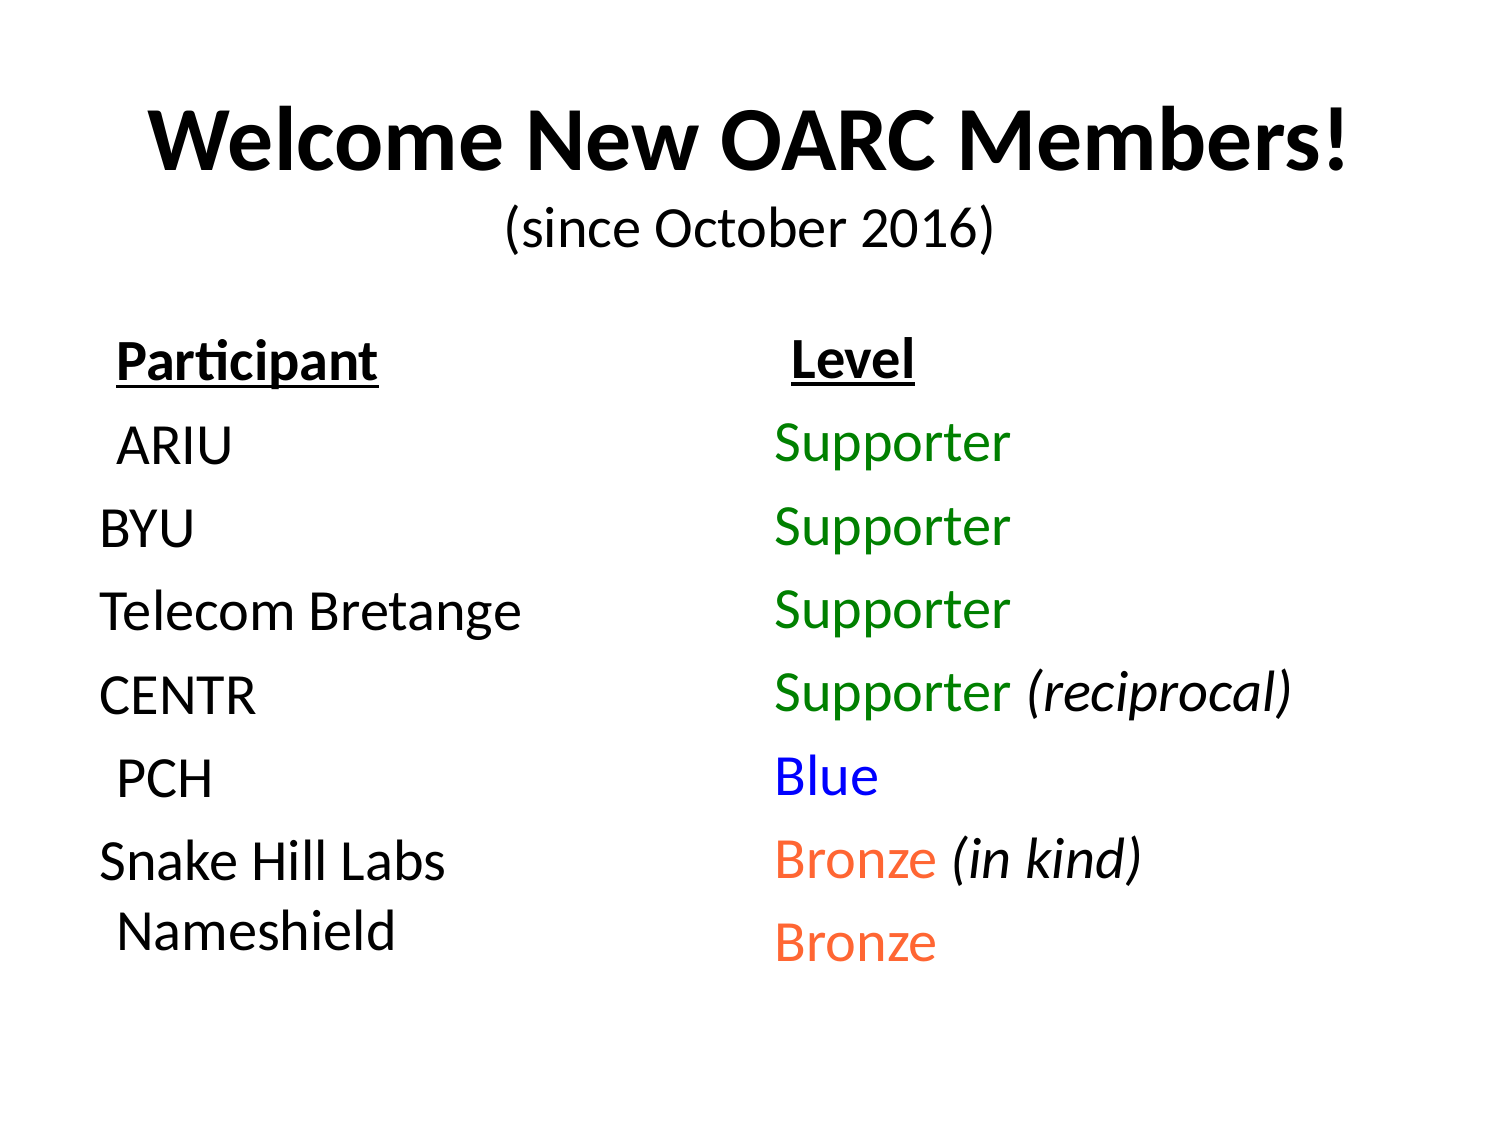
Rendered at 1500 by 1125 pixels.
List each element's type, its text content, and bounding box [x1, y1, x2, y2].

list Level Supporter Supporter Supporter Supporter (reciprocal) Blue Bronze (in kind) Bronze [720, 312, 1456, 1053]
list Participant ARIU BYU Telecom Bretange CENTR PCH Snake Hill Labs Nameshield [45, 314, 691, 1101]
title Welcome New OARC Members! (since October 2016) [75, 12, 1425, 325]
